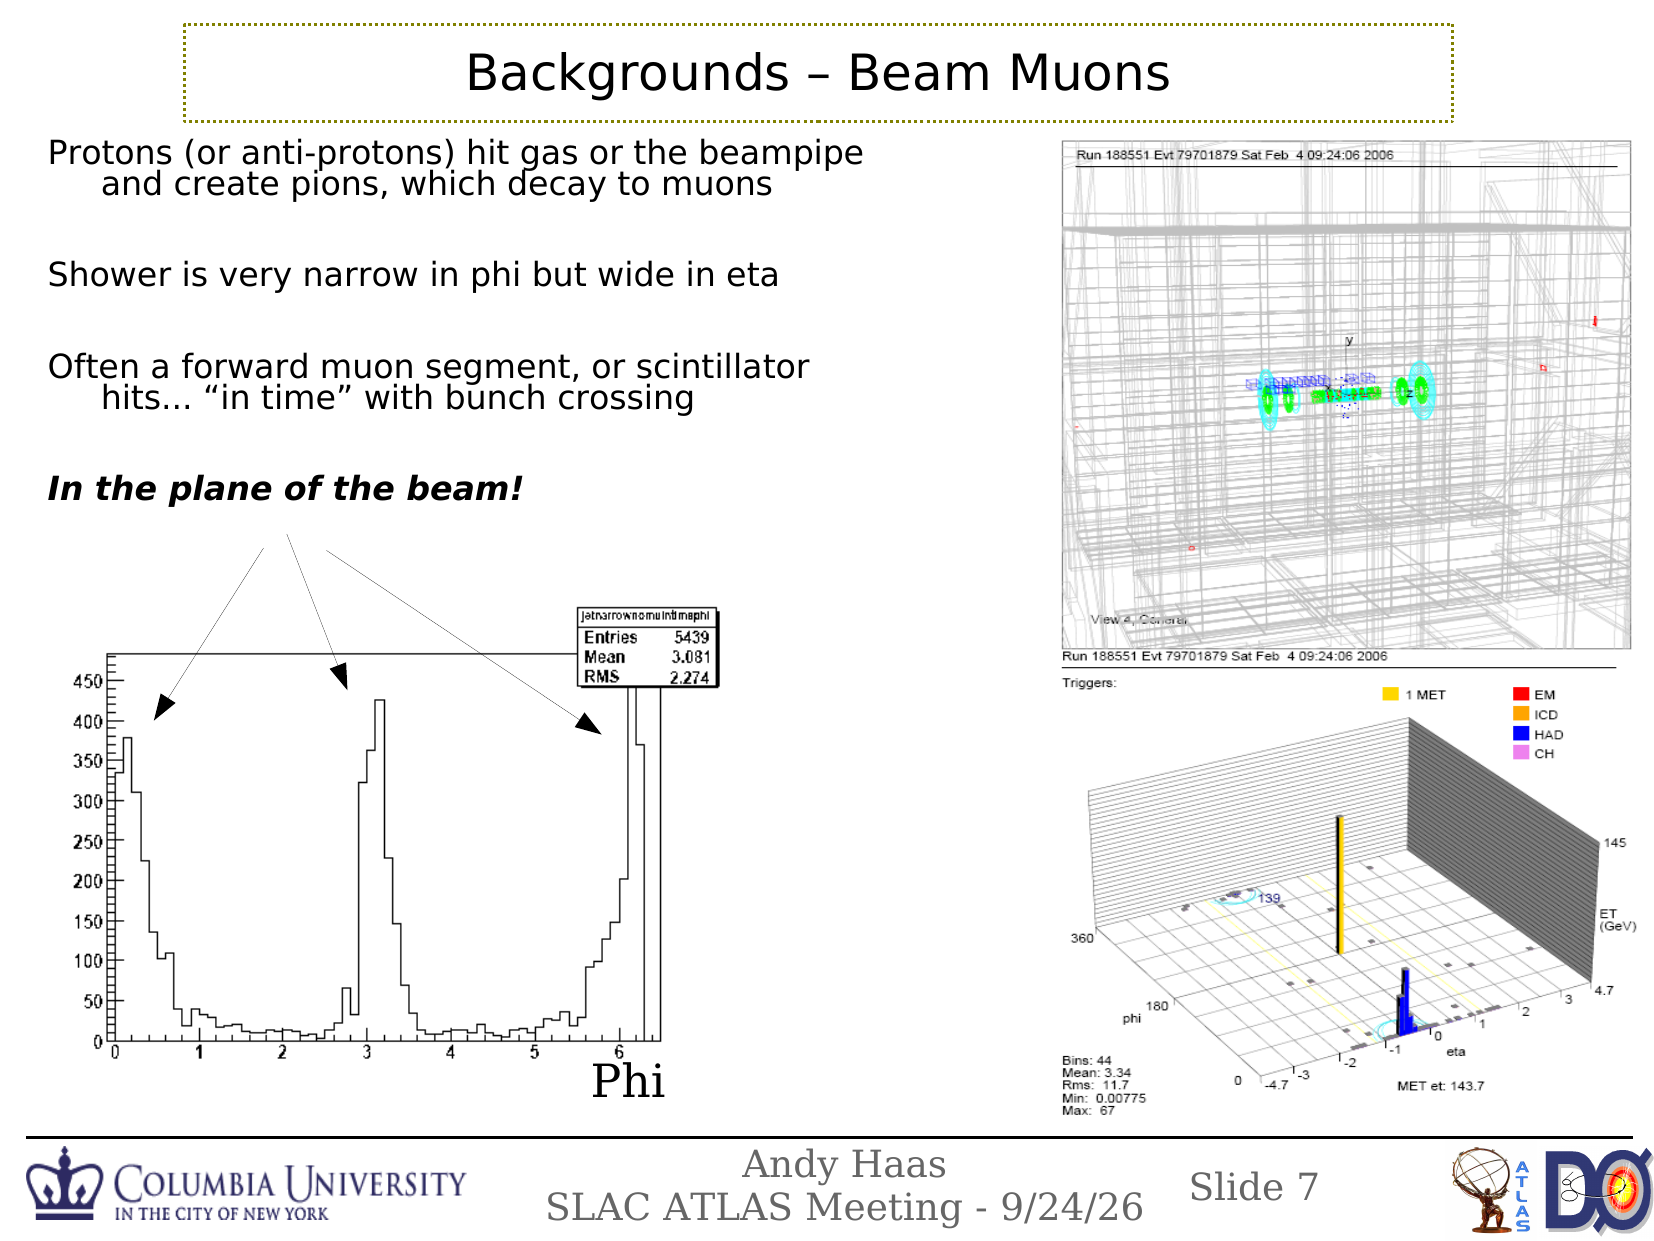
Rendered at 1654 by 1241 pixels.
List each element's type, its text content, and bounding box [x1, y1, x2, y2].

picture [1057, 135, 1650, 1126]
picture [1539, 1146, 1654, 1239]
picture [26, 1146, 467, 1220]
picture [1445, 1140, 1537, 1241]
picture [25, 596, 743, 1098]
text_box Phi [590, 1054, 666, 1109]
title Backgrounds – Beam Muons [184, 24, 1453, 122]
list Protons (or anti-protons) hit gas or the beampipe and create pions, which decay to muons Shower is very narrow in phi but wide in eta Often a forward muon segment, or scintillator hits... “in time” with bunch crossing In the plane of the beam! [30, 140, 914, 1125]
